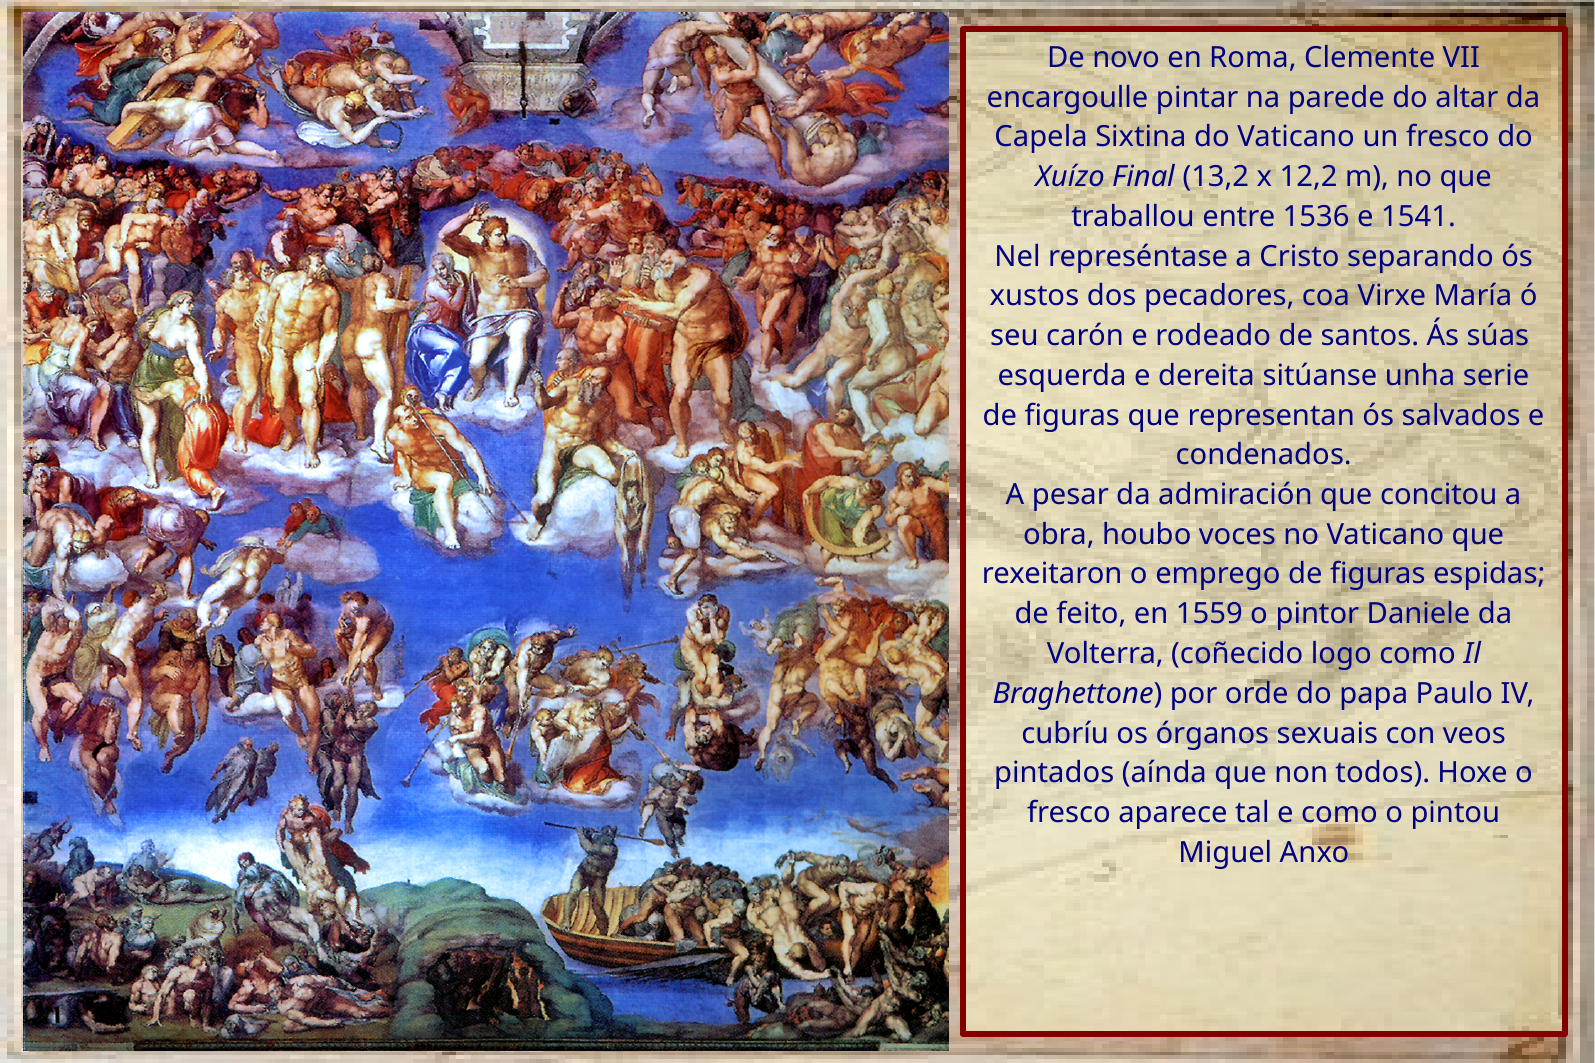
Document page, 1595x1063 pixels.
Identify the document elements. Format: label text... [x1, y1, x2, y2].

picture [0, 0, 1595, 1063]
text_box De novo en Roma, Clemente VII encargoulle pintar na parede do altar da Capela Sixtina do Vaticano un fresco do Xuízo Final (13,2 x 12,2 m), no que traballou entre 1536 e 1541. Nel represéntase a Cristo separando ós xustos dos pecadores, coa Virxe María ó seu carón e rodeado de santos. Ás súas esquerda e dereita sitúanse unha serie de figuras que representan ós salvados e condenados. A pesar da admiración que concitou a obra, houbo voces no Vaticano que rexeitaron o emprego de figuras espidas; de feito, en 1559 o pintor Daniele da Volterra, (coñecido logo como Il Braghettone) por orde do papa Paulo IV, cubríu os órganos sexuais con veos pintados (aínda que non todos). Hoxe o fresco aparece tal e como o pintou Miguel Anxo [962, 28, 1565, 1035]
